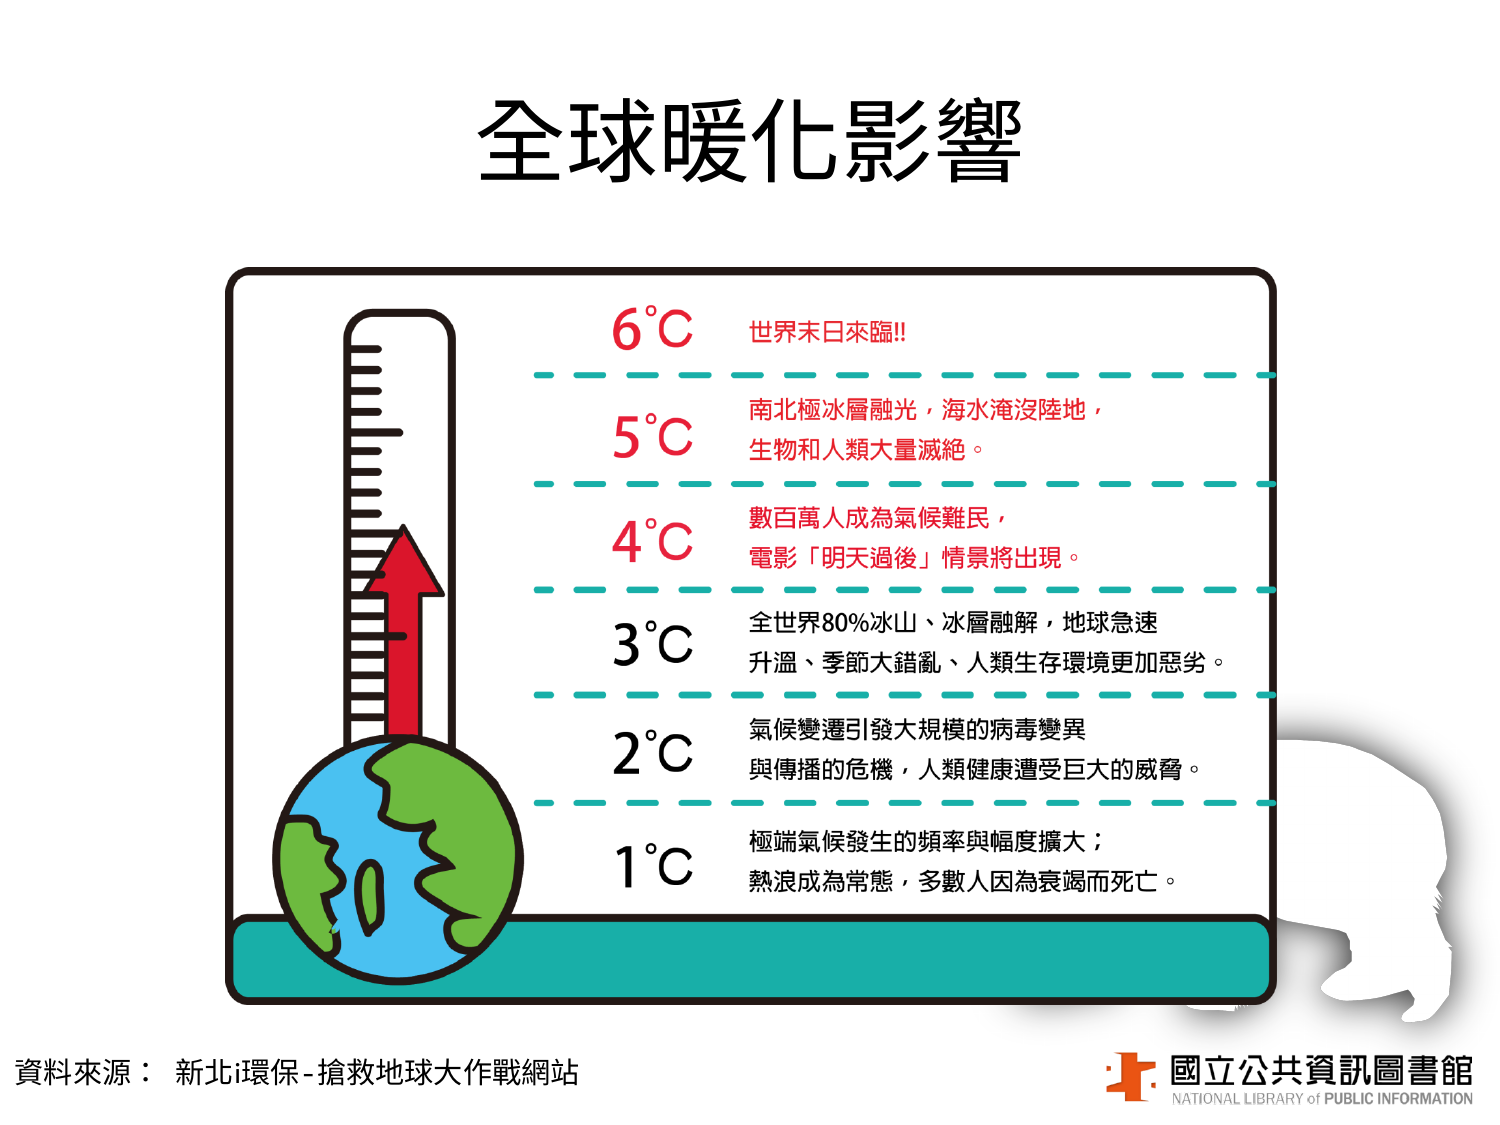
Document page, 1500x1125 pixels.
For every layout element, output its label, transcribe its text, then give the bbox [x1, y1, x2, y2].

picture [1104, 1050, 1474, 1105]
text_box 資料來源： 新北i環保-搶救地球大作戰網站 [0, 1046, 1093, 1097]
title 全球暖化影響 [75, 45, 1425, 233]
picture [225, 267, 1277, 1005]
